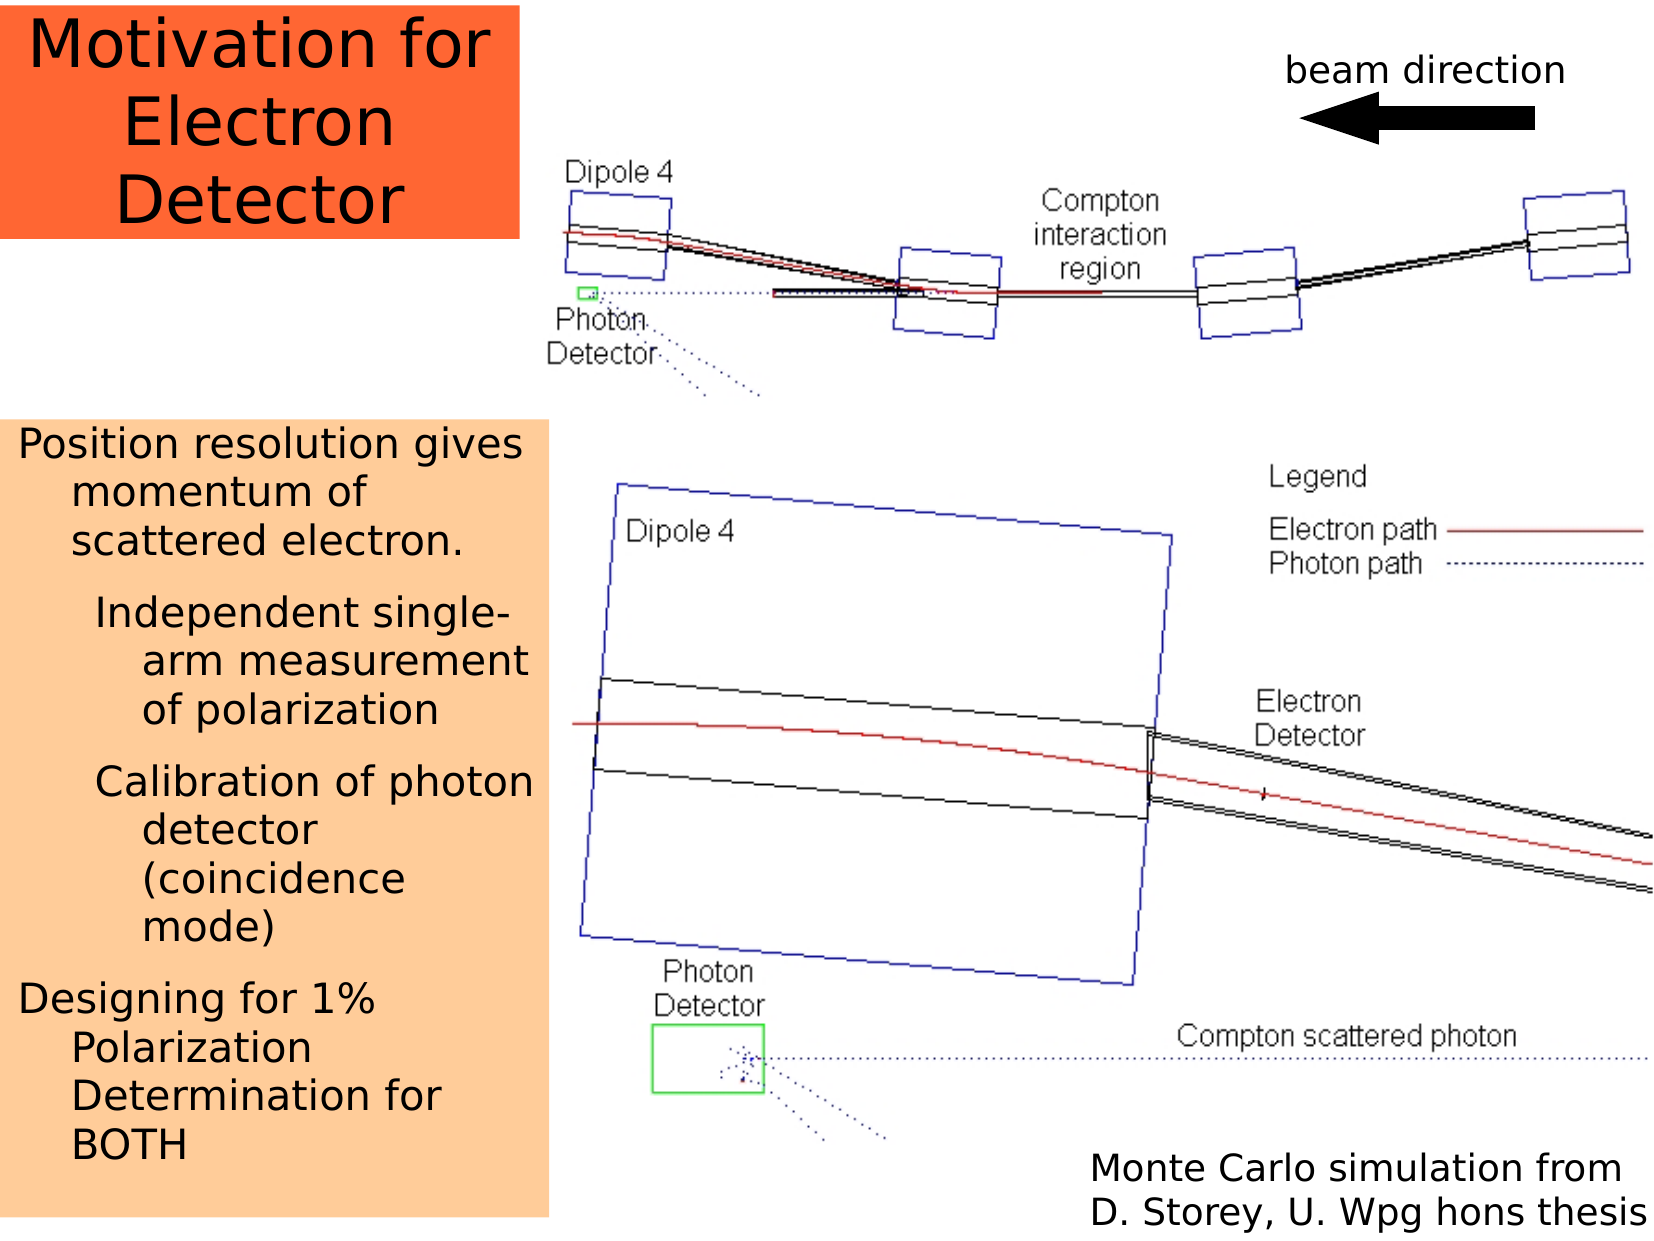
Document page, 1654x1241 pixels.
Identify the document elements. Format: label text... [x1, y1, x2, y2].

title Motivation for Electron Detector [0, 5, 520, 239]
list Position resolution gives momentum of scattered electron. Independent single-arm measurement of polarization Calibration of photon detector (coincidence mode) Designing for 1% Polarization Determination for BOTH [0, 419, 550, 1218]
text_box Monte Carlo simulation from D. Storey, U. Wpg hons thesis [1074, 1139, 1653, 1241]
text_box beam direction [1269, 41, 1577, 100]
picture [543, 11, 1654, 1145]
